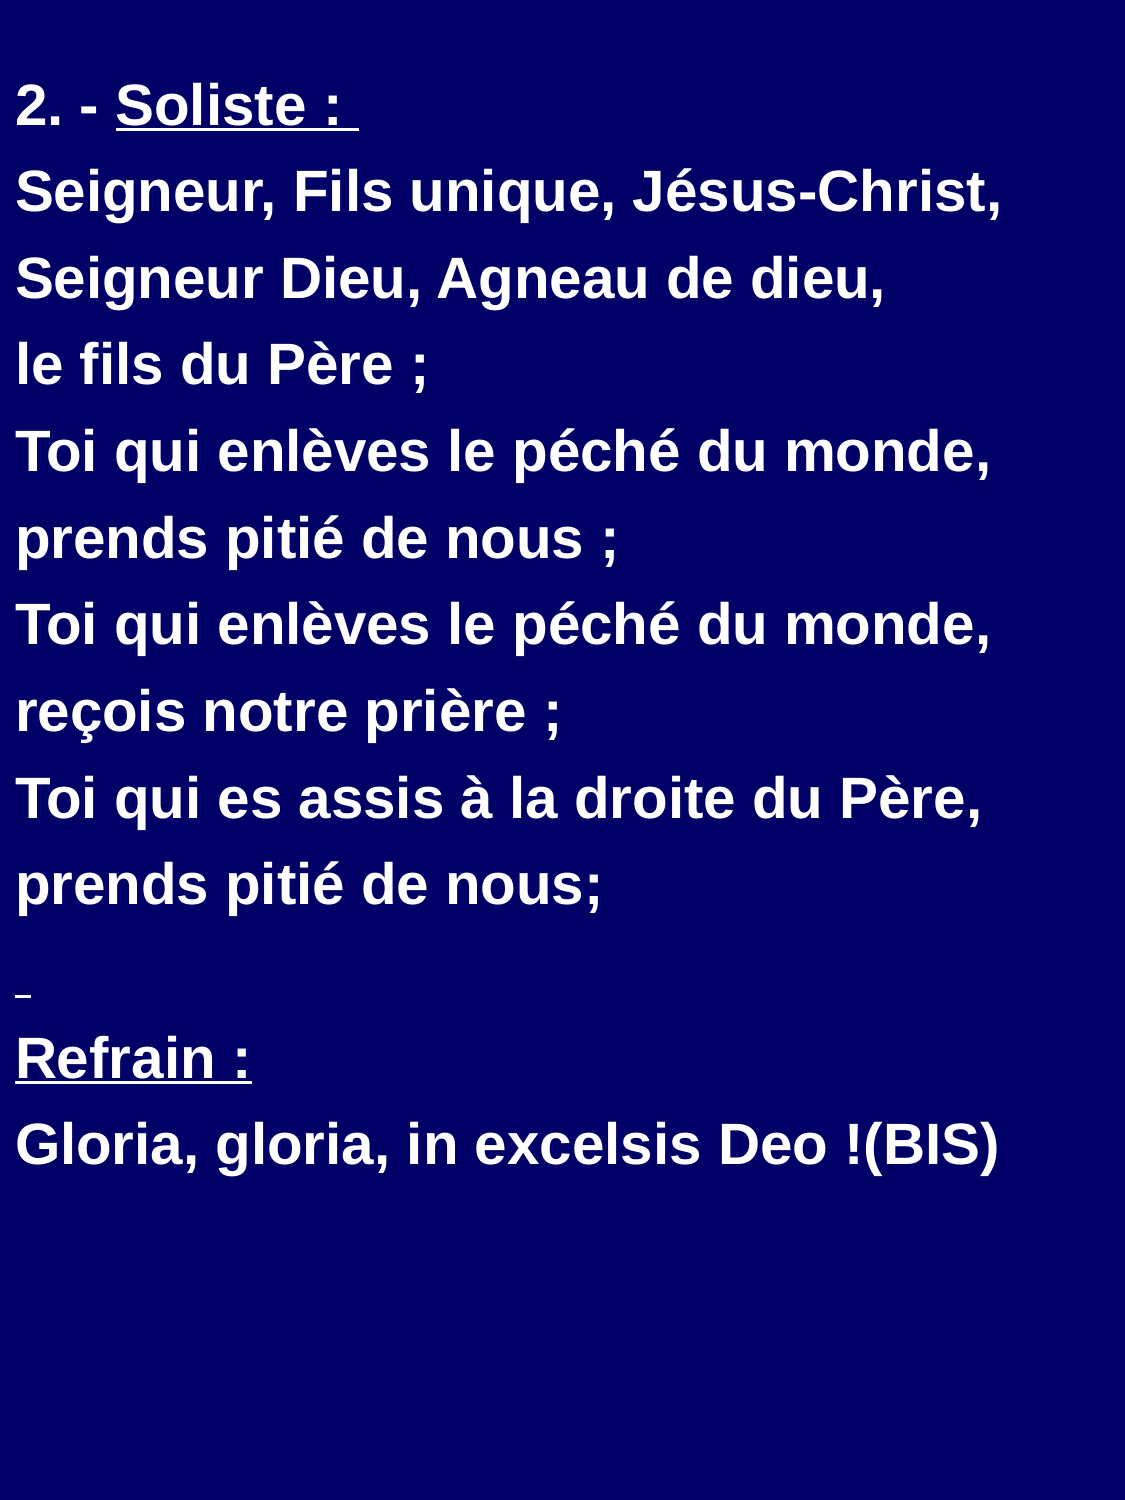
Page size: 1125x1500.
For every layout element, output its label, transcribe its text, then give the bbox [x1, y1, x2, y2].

text_box 2. - Soliste : Seigneur, Fils unique, Jésus-Christ, Seigneur Dieu, Agneau de dieu, le fils du Père ; Toi qui enlèves le péché du monde, prends pitié de nous ; Toi qui enlèves le péché du monde, reçois notre prière ; Toi qui es assis à la droite du Père, prends pitié de nous; Refrain : Gloria, gloria, in excelsis Deo !(BIS) [0, 59, 1125, 1488]
